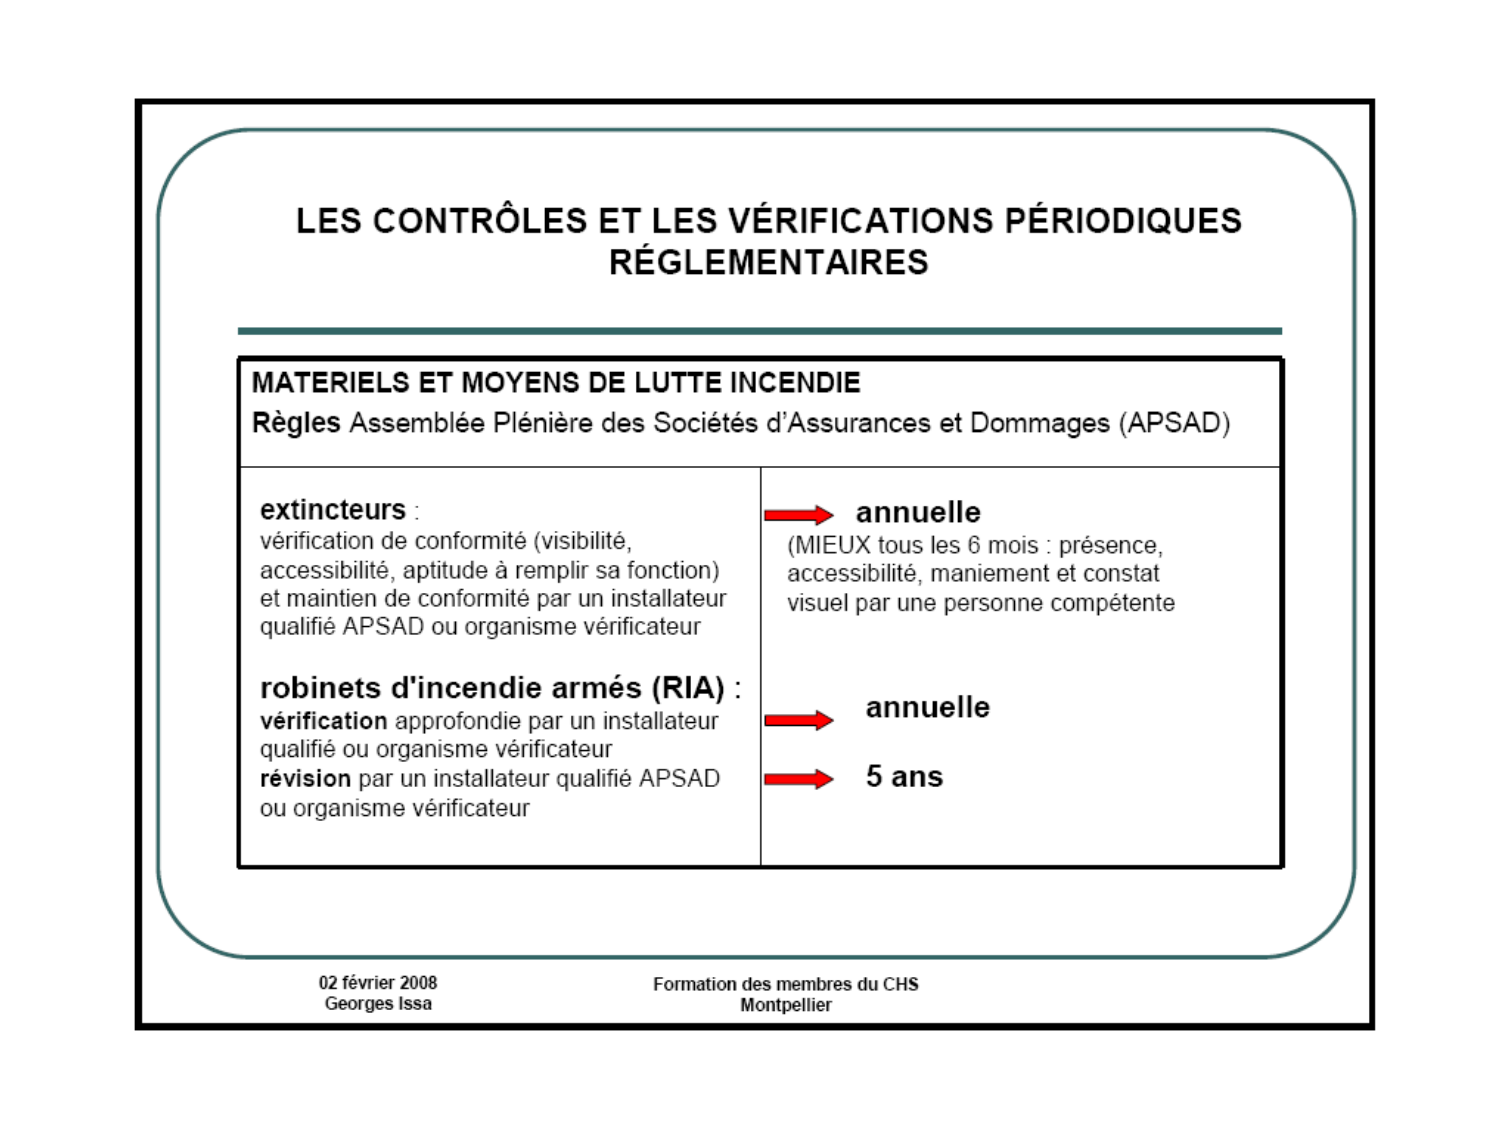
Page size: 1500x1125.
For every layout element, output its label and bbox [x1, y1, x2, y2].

picture [104, 84, 1396, 1041]
